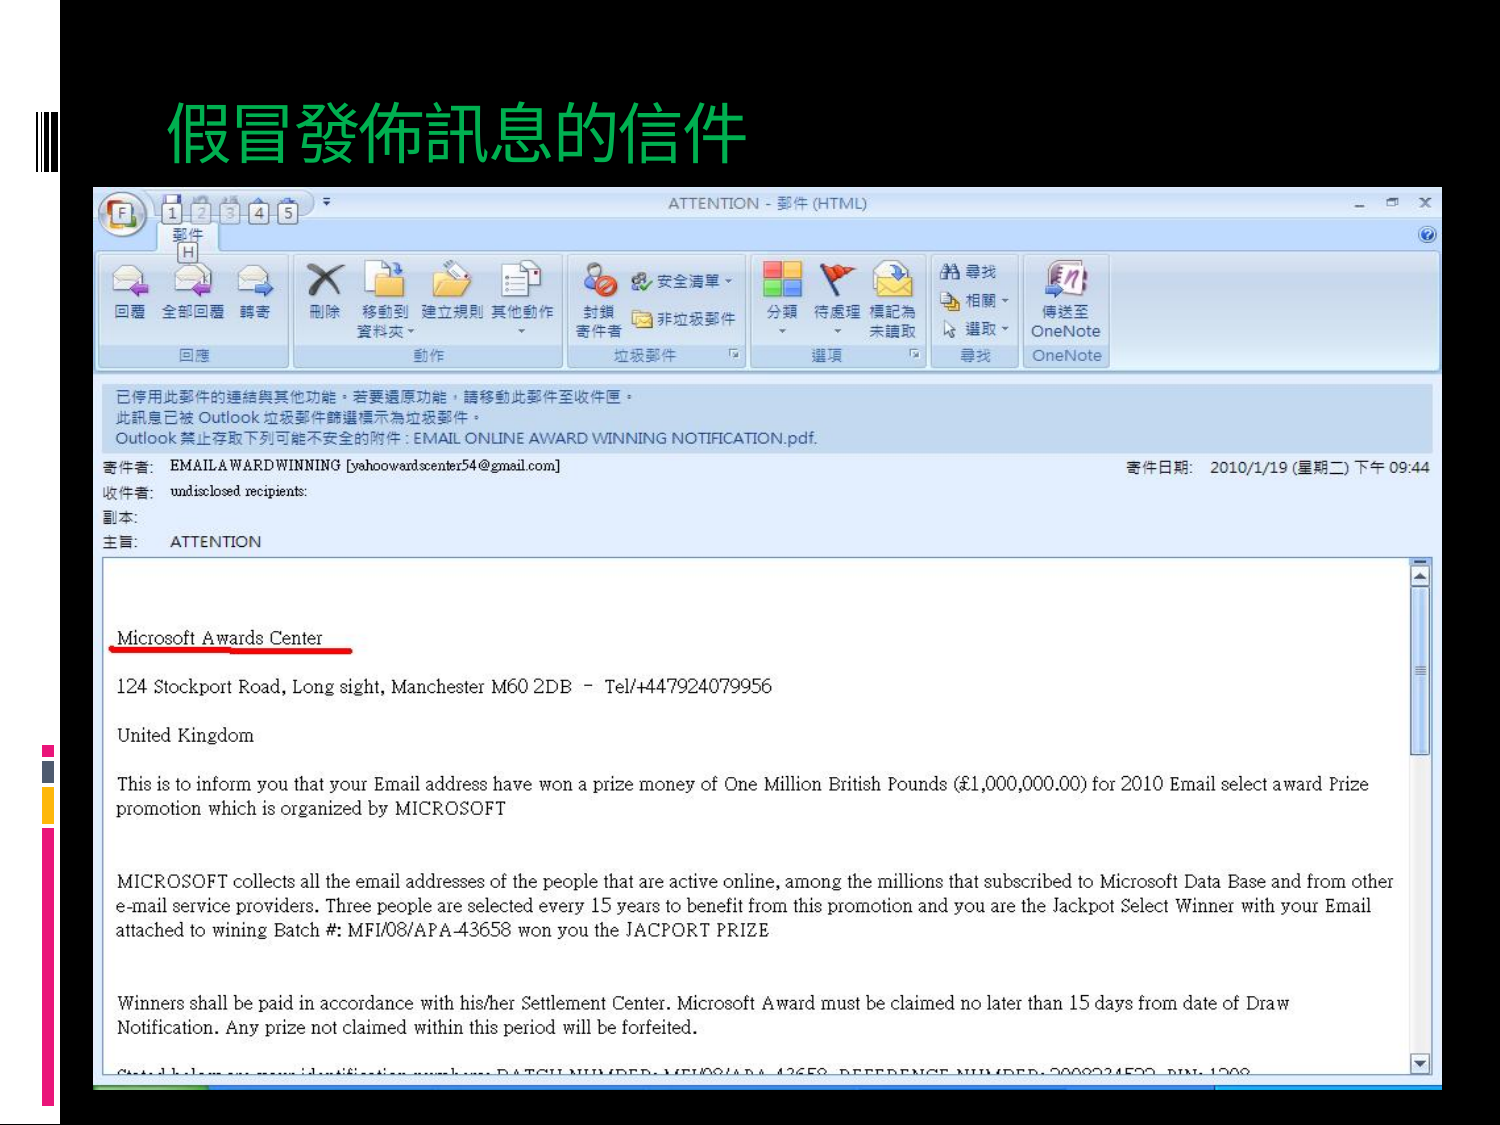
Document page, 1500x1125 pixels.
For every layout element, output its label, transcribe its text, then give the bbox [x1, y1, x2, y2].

picture [93, 187, 1442, 1090]
title 假冒發佈訊息的信件 [150, 84, 1426, 187]
